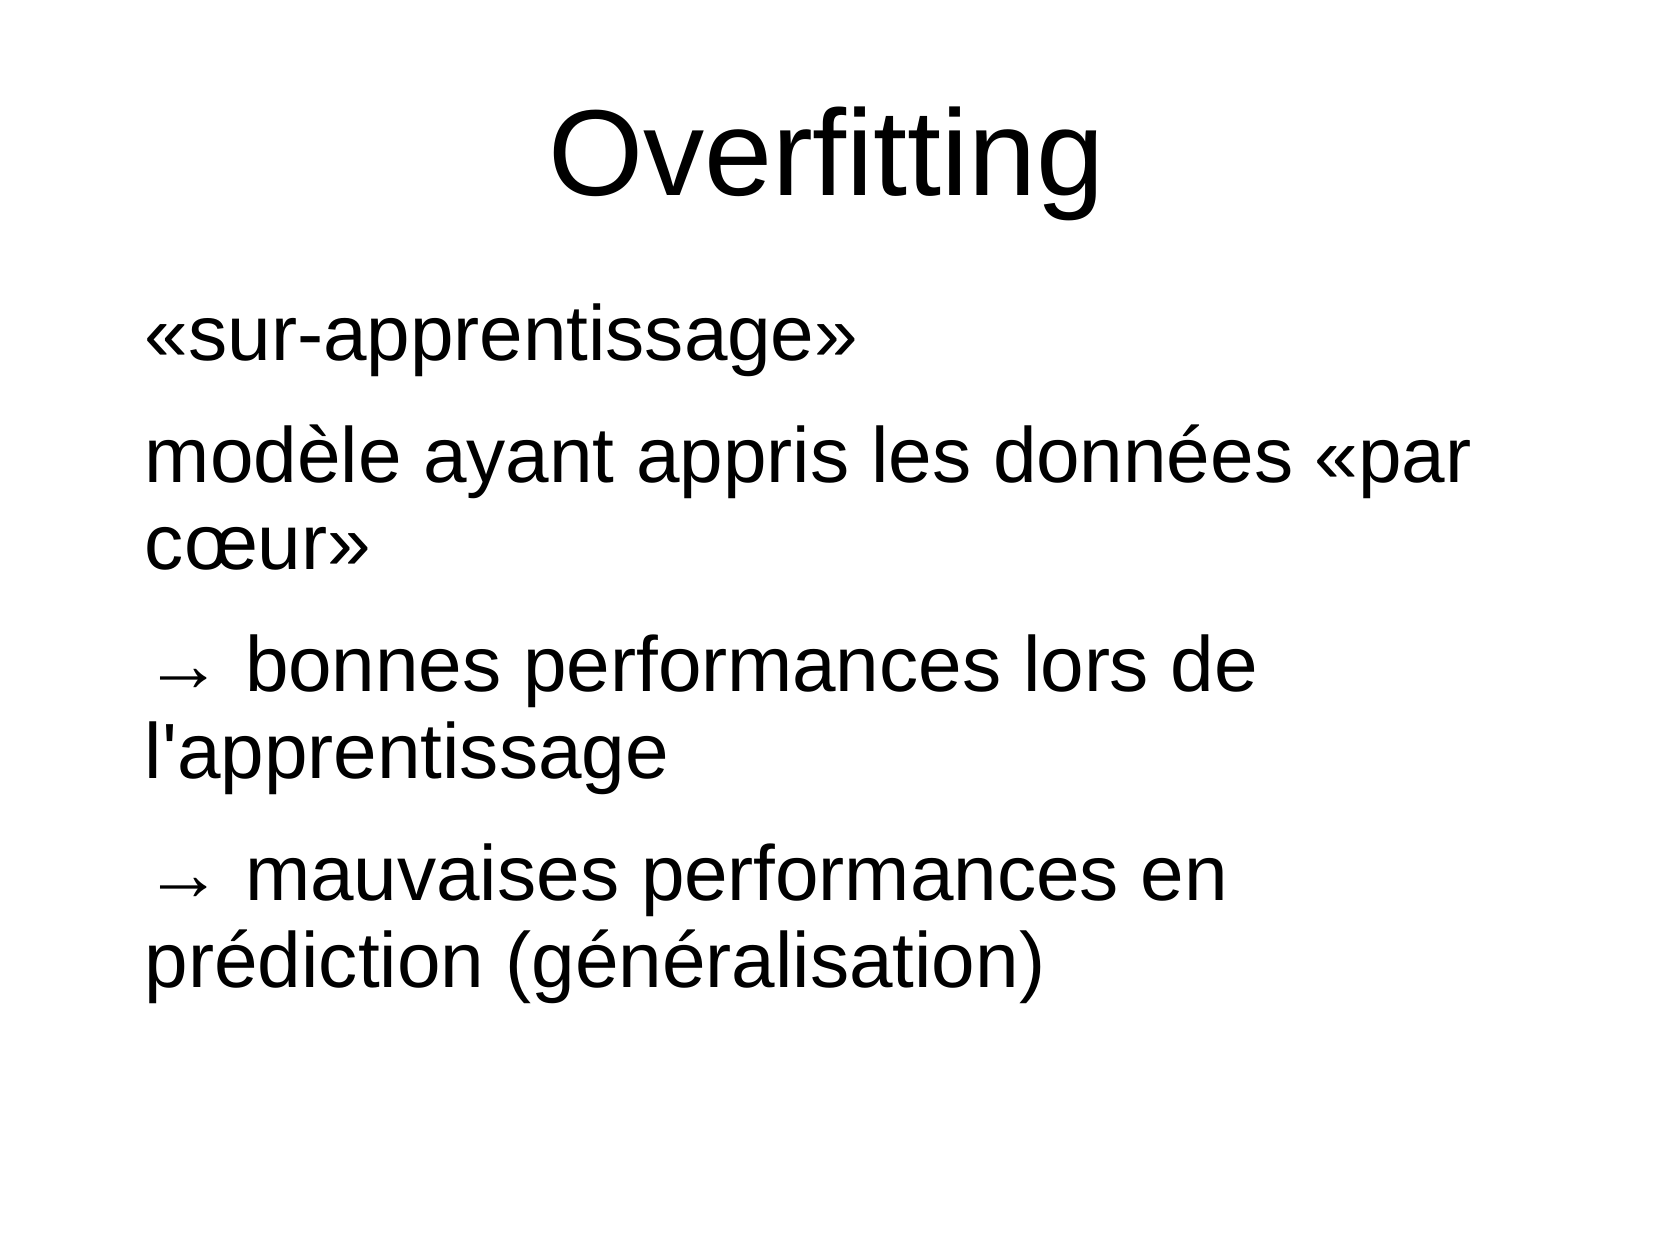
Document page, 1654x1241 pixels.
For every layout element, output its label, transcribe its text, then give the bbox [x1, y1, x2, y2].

list «sur-apprentissage» modèle ayant appris les données «par cœur» → bonnes performances lors de l'apprentissage → mauvaises performances en prédiction (généralisation) [82, 290, 1571, 1010]
title Overfitting [82, 49, 1571, 257]
